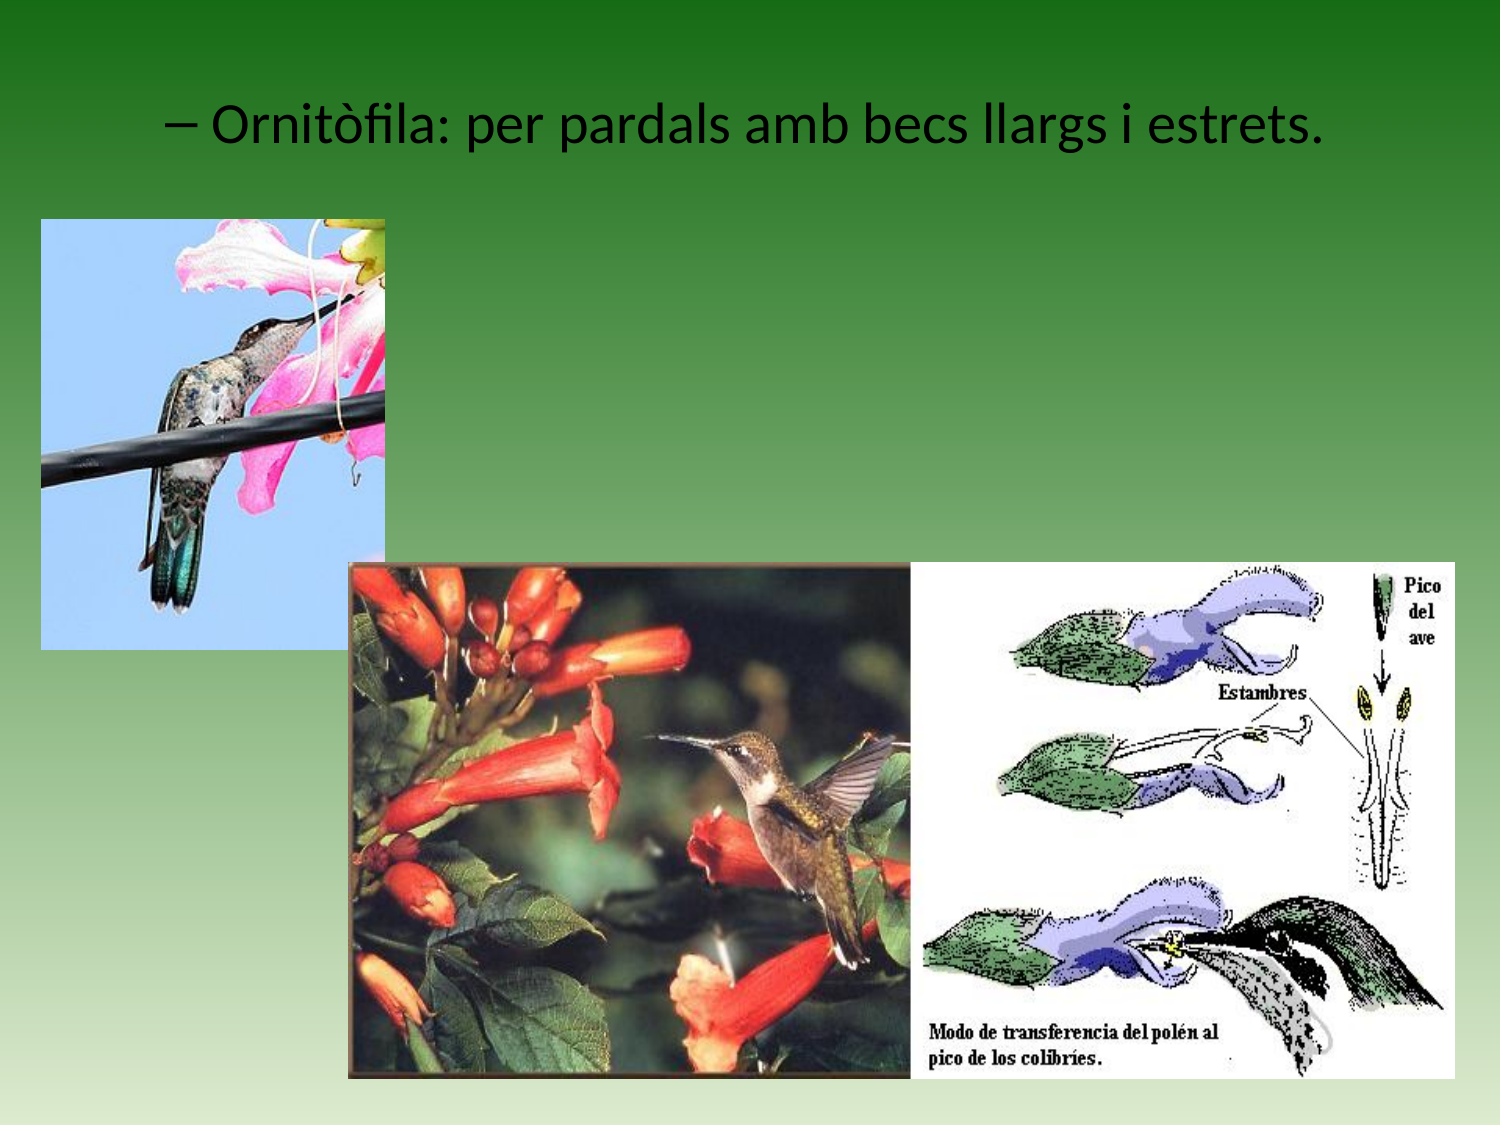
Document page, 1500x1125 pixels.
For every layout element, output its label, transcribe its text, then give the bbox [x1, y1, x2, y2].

list Ornitòfila: per pardals amb becs llargs i estrets. [75, 78, 1426, 260]
picture [41, 219, 1455, 1079]
